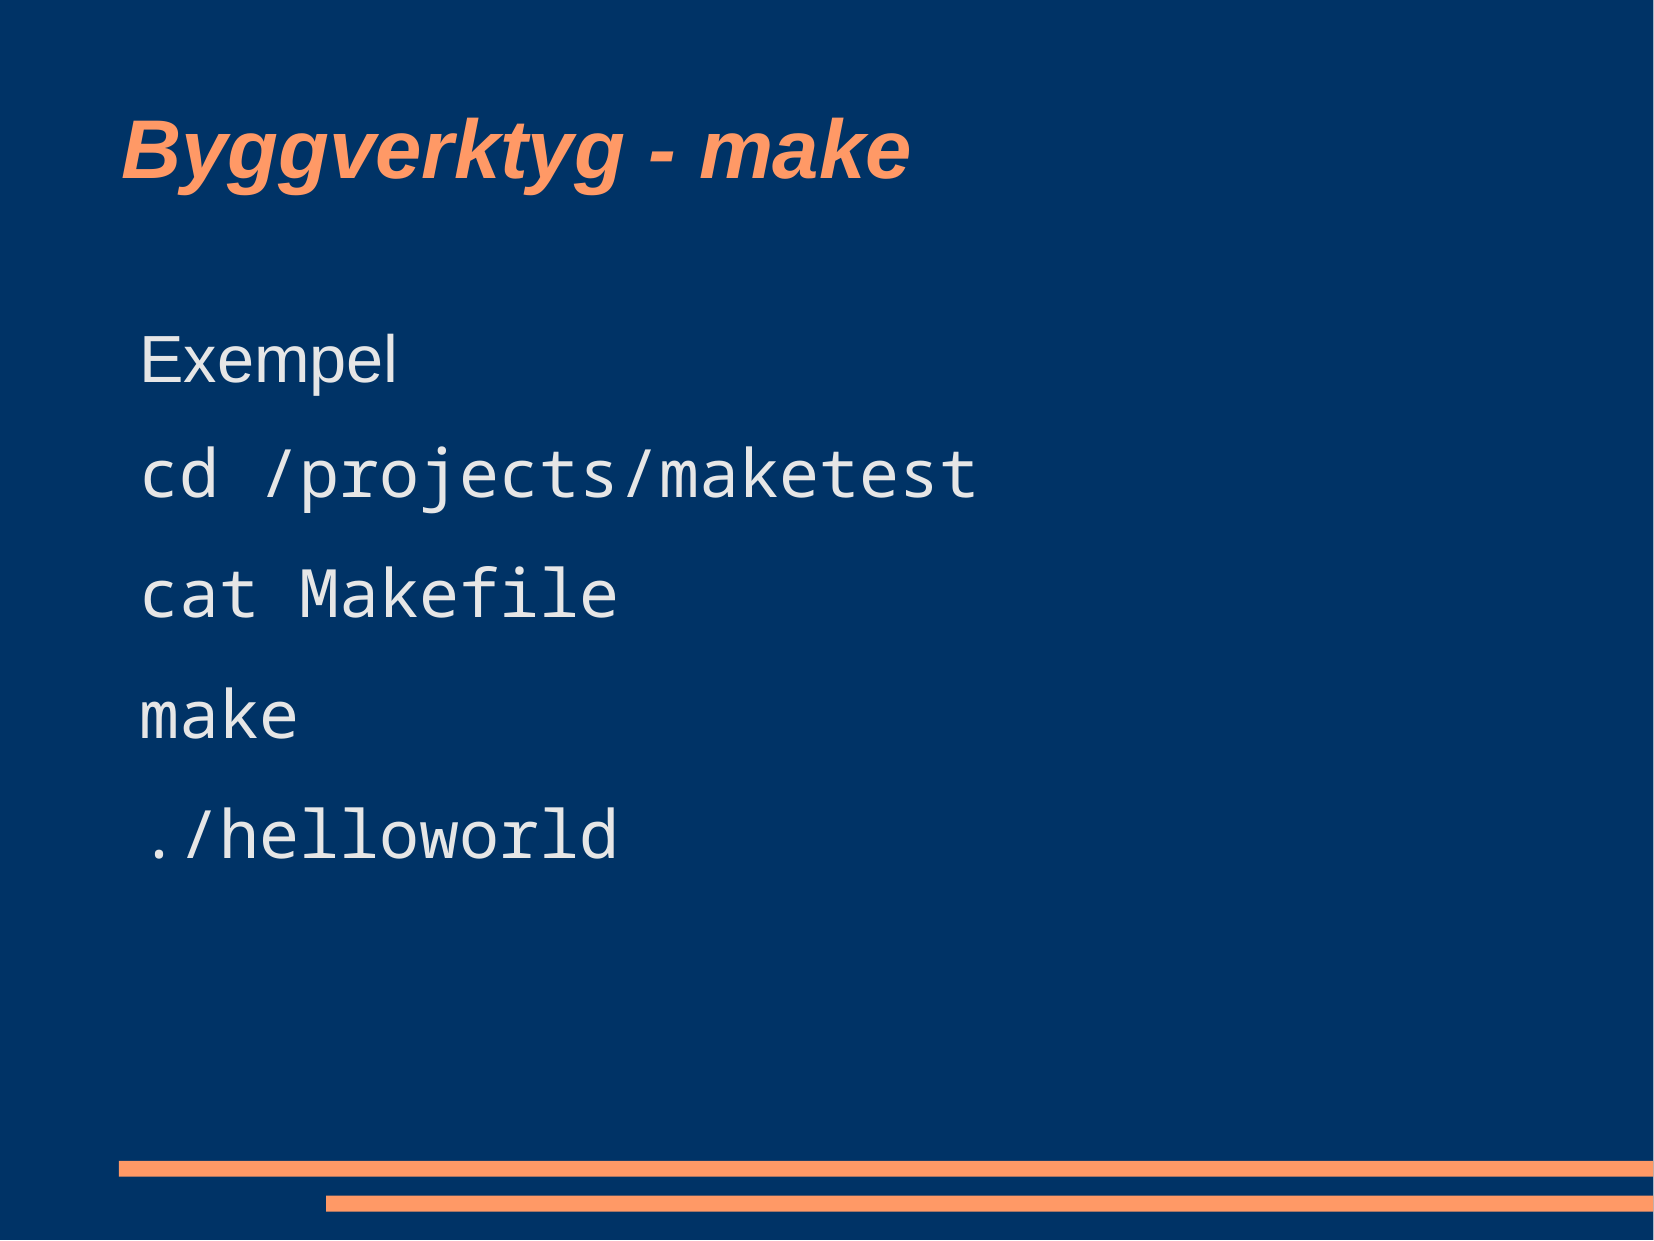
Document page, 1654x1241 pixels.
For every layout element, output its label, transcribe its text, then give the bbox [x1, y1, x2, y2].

title Byggverktyg - make [121, 46, 1534, 254]
list Exempel cd /projects/maketest cat Makefile make ./helloworld [121, 322, 1561, 1132]
